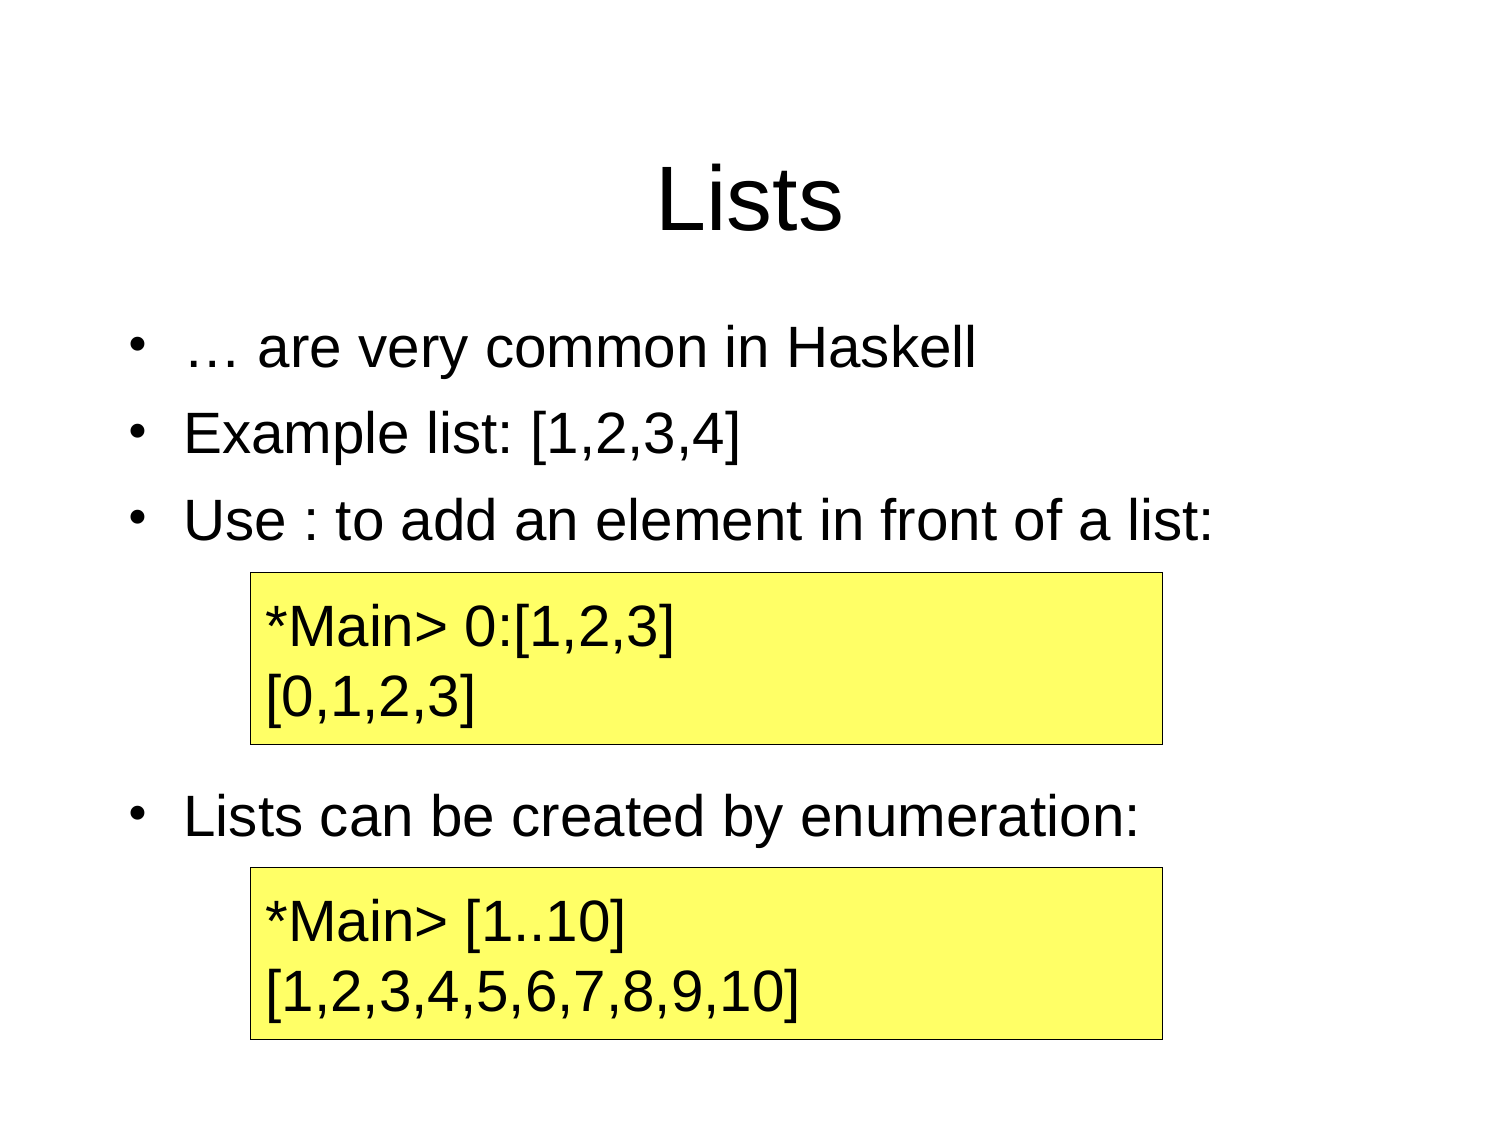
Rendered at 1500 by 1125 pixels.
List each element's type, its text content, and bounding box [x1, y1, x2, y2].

text_box *Main> [1..10] [1,2,3,4,5,6,7,8,9,10] [250, 867, 1163, 1040]
text_box *Main> 0:[1,2,3] [0,1,2,3] [250, 572, 1163, 745]
title Lists [112, 99, 1388, 288]
list … are very common in Haskell Example list: [1,2,3,4] Use : to add an element in front of a list: Lists can be created by enumeration: [112, 301, 1388, 954]
